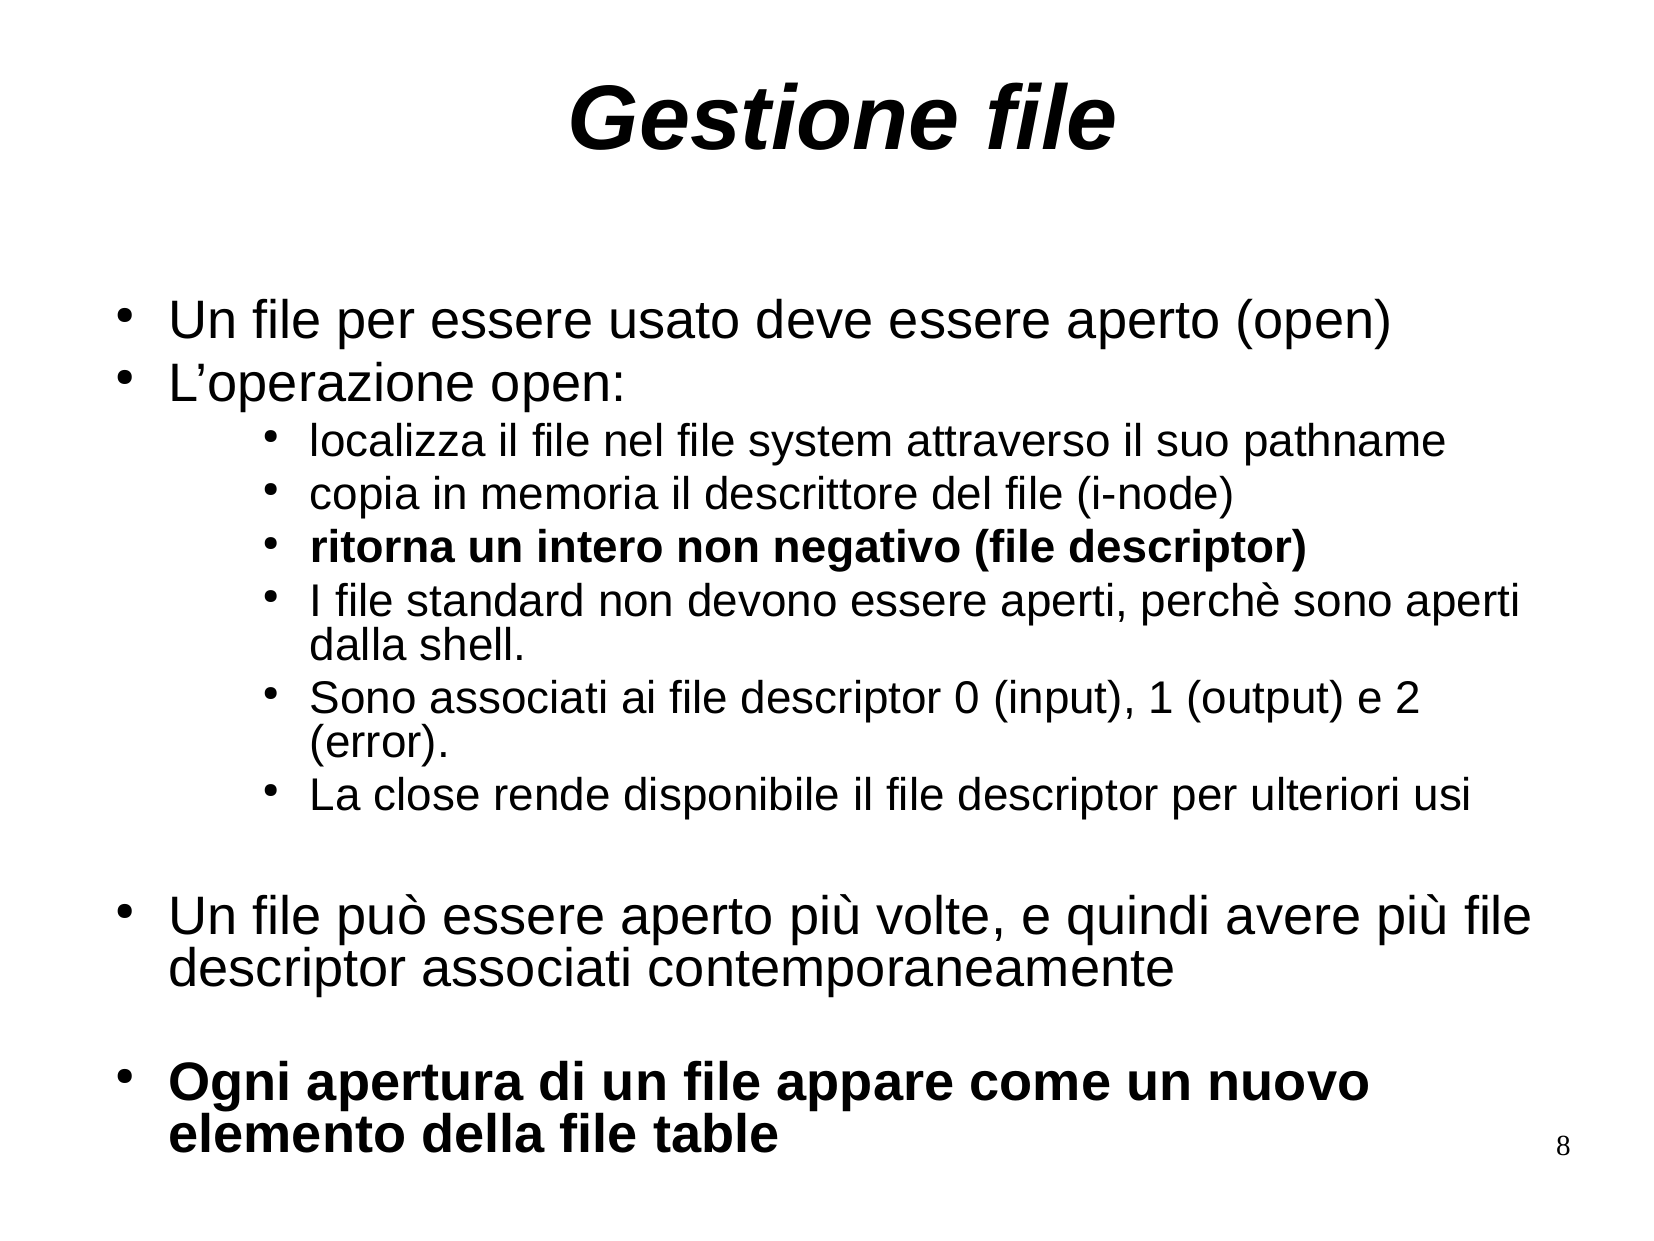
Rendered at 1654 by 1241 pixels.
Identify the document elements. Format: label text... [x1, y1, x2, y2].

list Un file per essere usato deve essere aperto (open) L’operazione open: localizza il file nel file system attraverso il suo pathname copia in memoria il descrittore del file (i-node) ritorna un intero non negativo (file descriptor) I file standard non devono essere aperti, perchè sono aperti dalla shell. Sono associati ai file descriptor 0 (input), 1 (output) e 2 (error). La close rende disponibile il file descriptor per ulteriori usi Un file può essere aperto più volte, e quindi avere più file descriptor associati contemporaneamente Ogni apertura di un file appare come un nuovo elemento della file table [82, 289, 1571, 1221]
title Gestione file [82, 50, 1571, 257]
